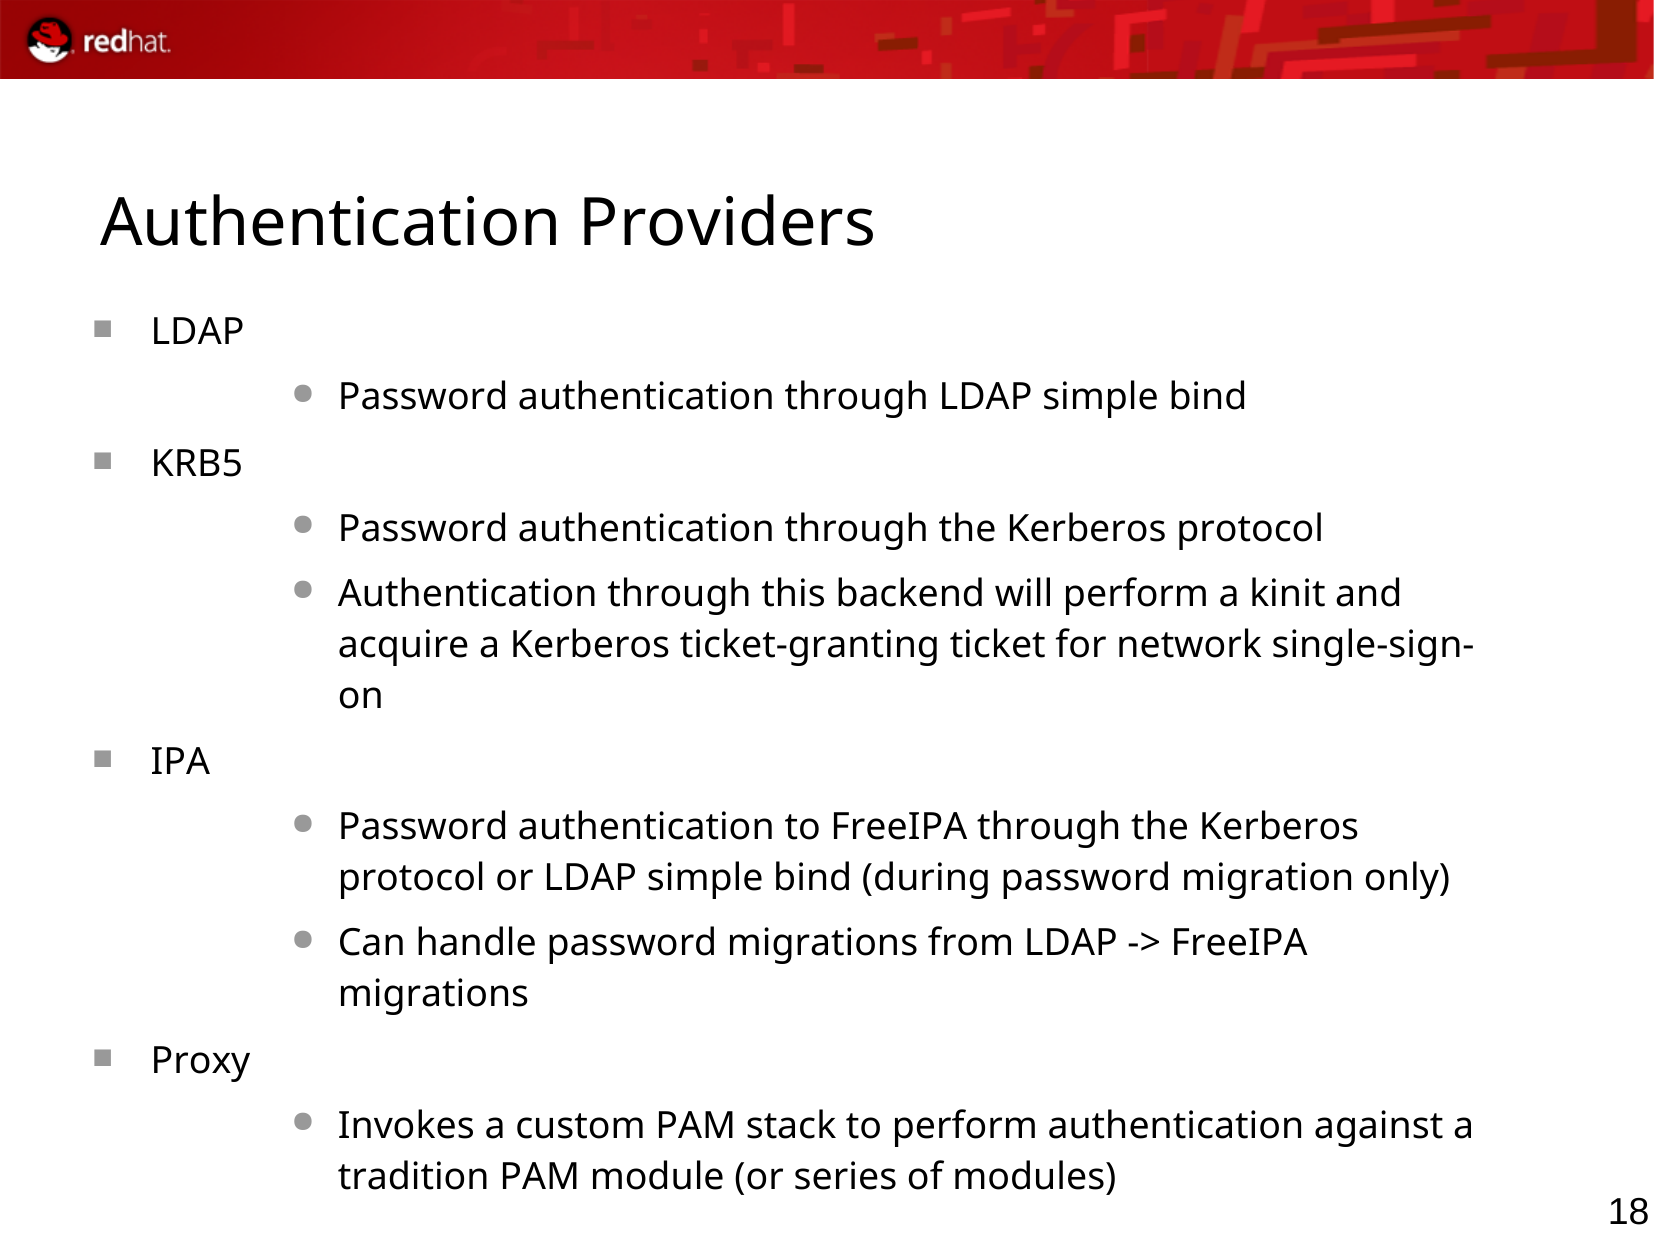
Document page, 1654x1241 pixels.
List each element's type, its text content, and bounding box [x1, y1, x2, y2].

list LDAP Password authentication through LDAP simple bind KRB5 Password authentication through the Kerberos protocol Authentication through this backend will perform a kinit and acquire a Kerberos ticket-granting ticket for network single-sign-on IPA Password authentication to FreeIPA through the Kerberos protocol or LDAP simple bind (during password migration only) Can handle password migrations from LDAP -> FreeIPA migrations Proxy Invokes a custom PAM stack to perform authentication against a tradition PAM module (or series of modules) [94, 304, 1500, 1159]
picture [0, 0, 1654, 79]
title Authentication Providers [100, 171, 1506, 267]
